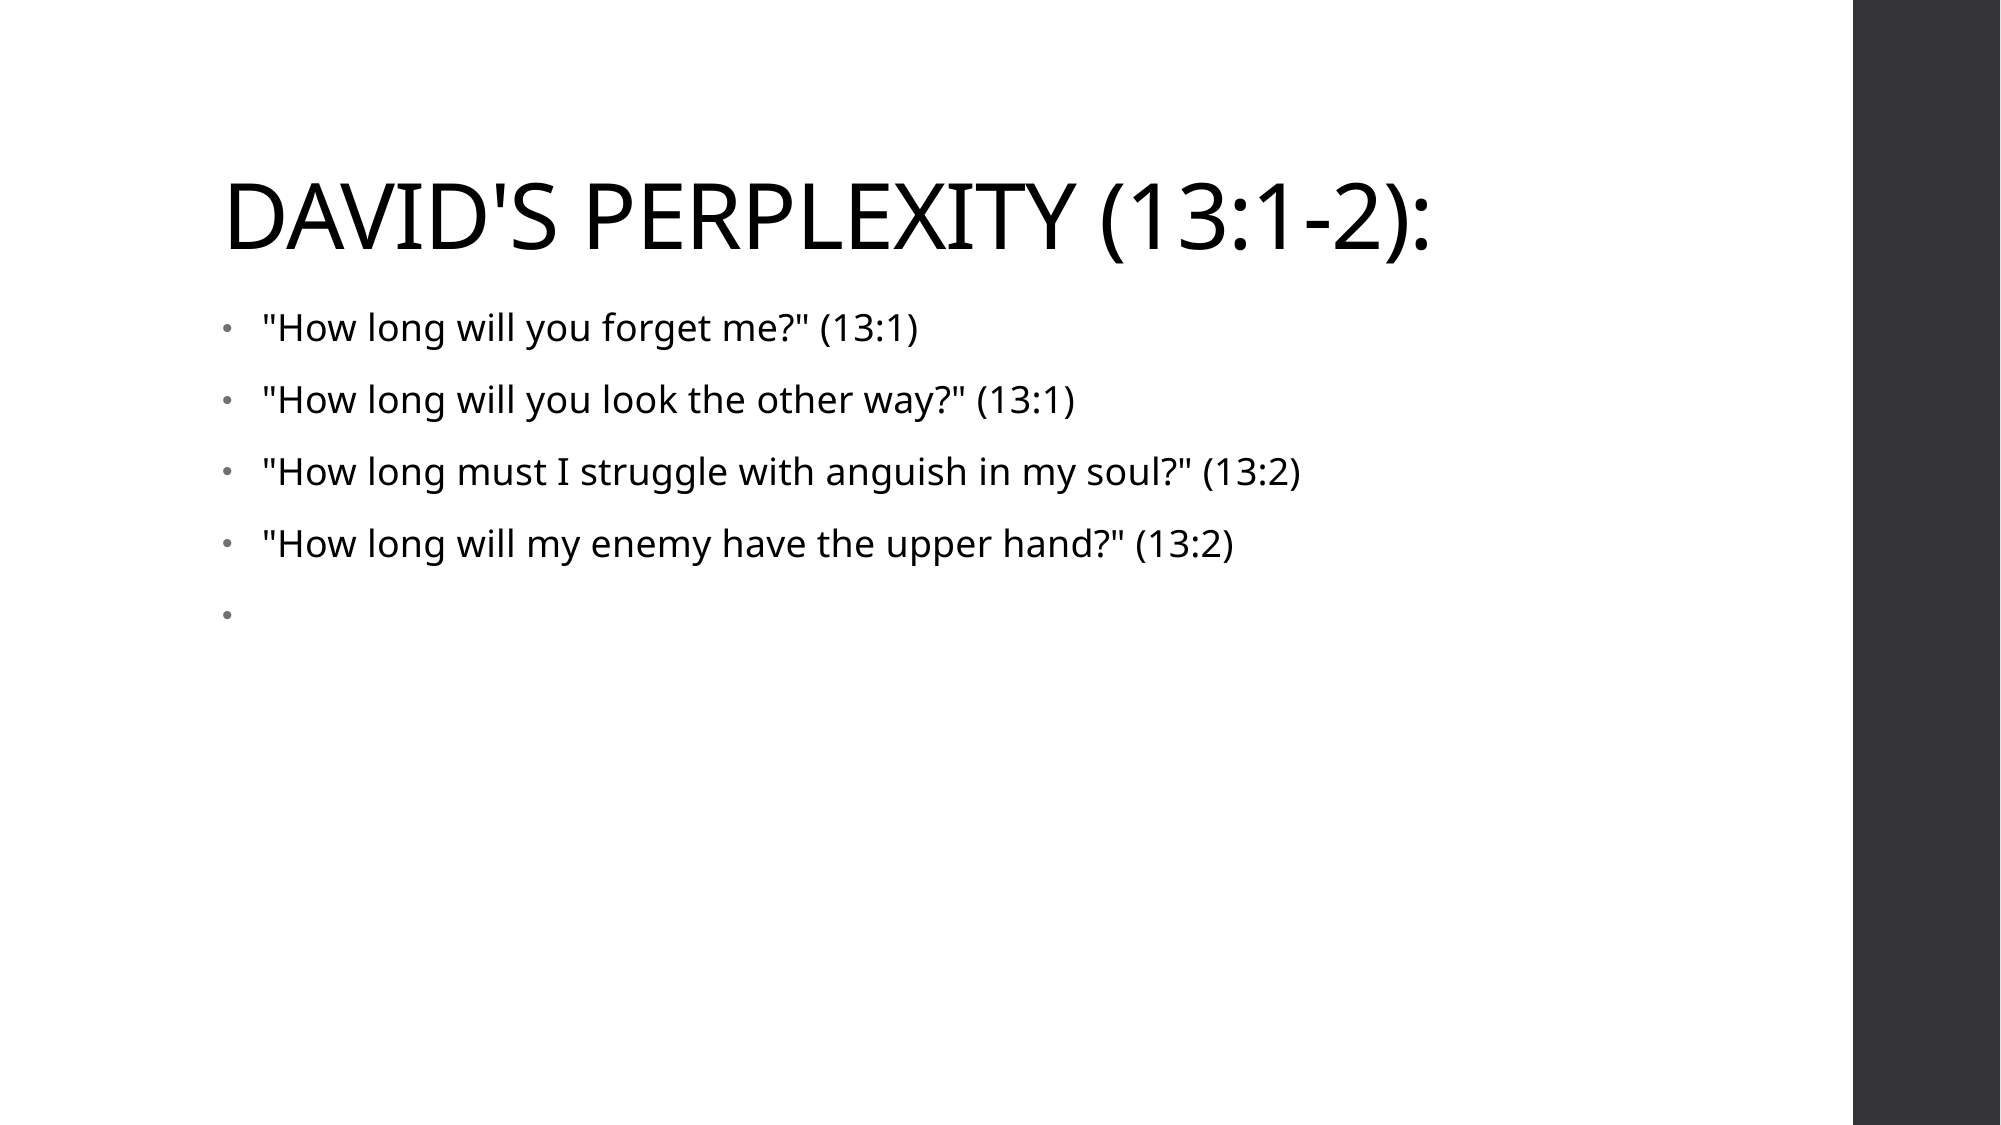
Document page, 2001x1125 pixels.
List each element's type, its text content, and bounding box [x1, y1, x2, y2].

list "How long will you forget me?" (13:1) "How long will you look the other way?" (13:1) "How long must I struggle with anguish in my soul?" (13:2) "How long will my enemy have the upper hand?" (13:2) [206, 299, 1617, 1014]
title DAVID'S PERPLEXITY (13:1-2): [206, 60, 1797, 278]
